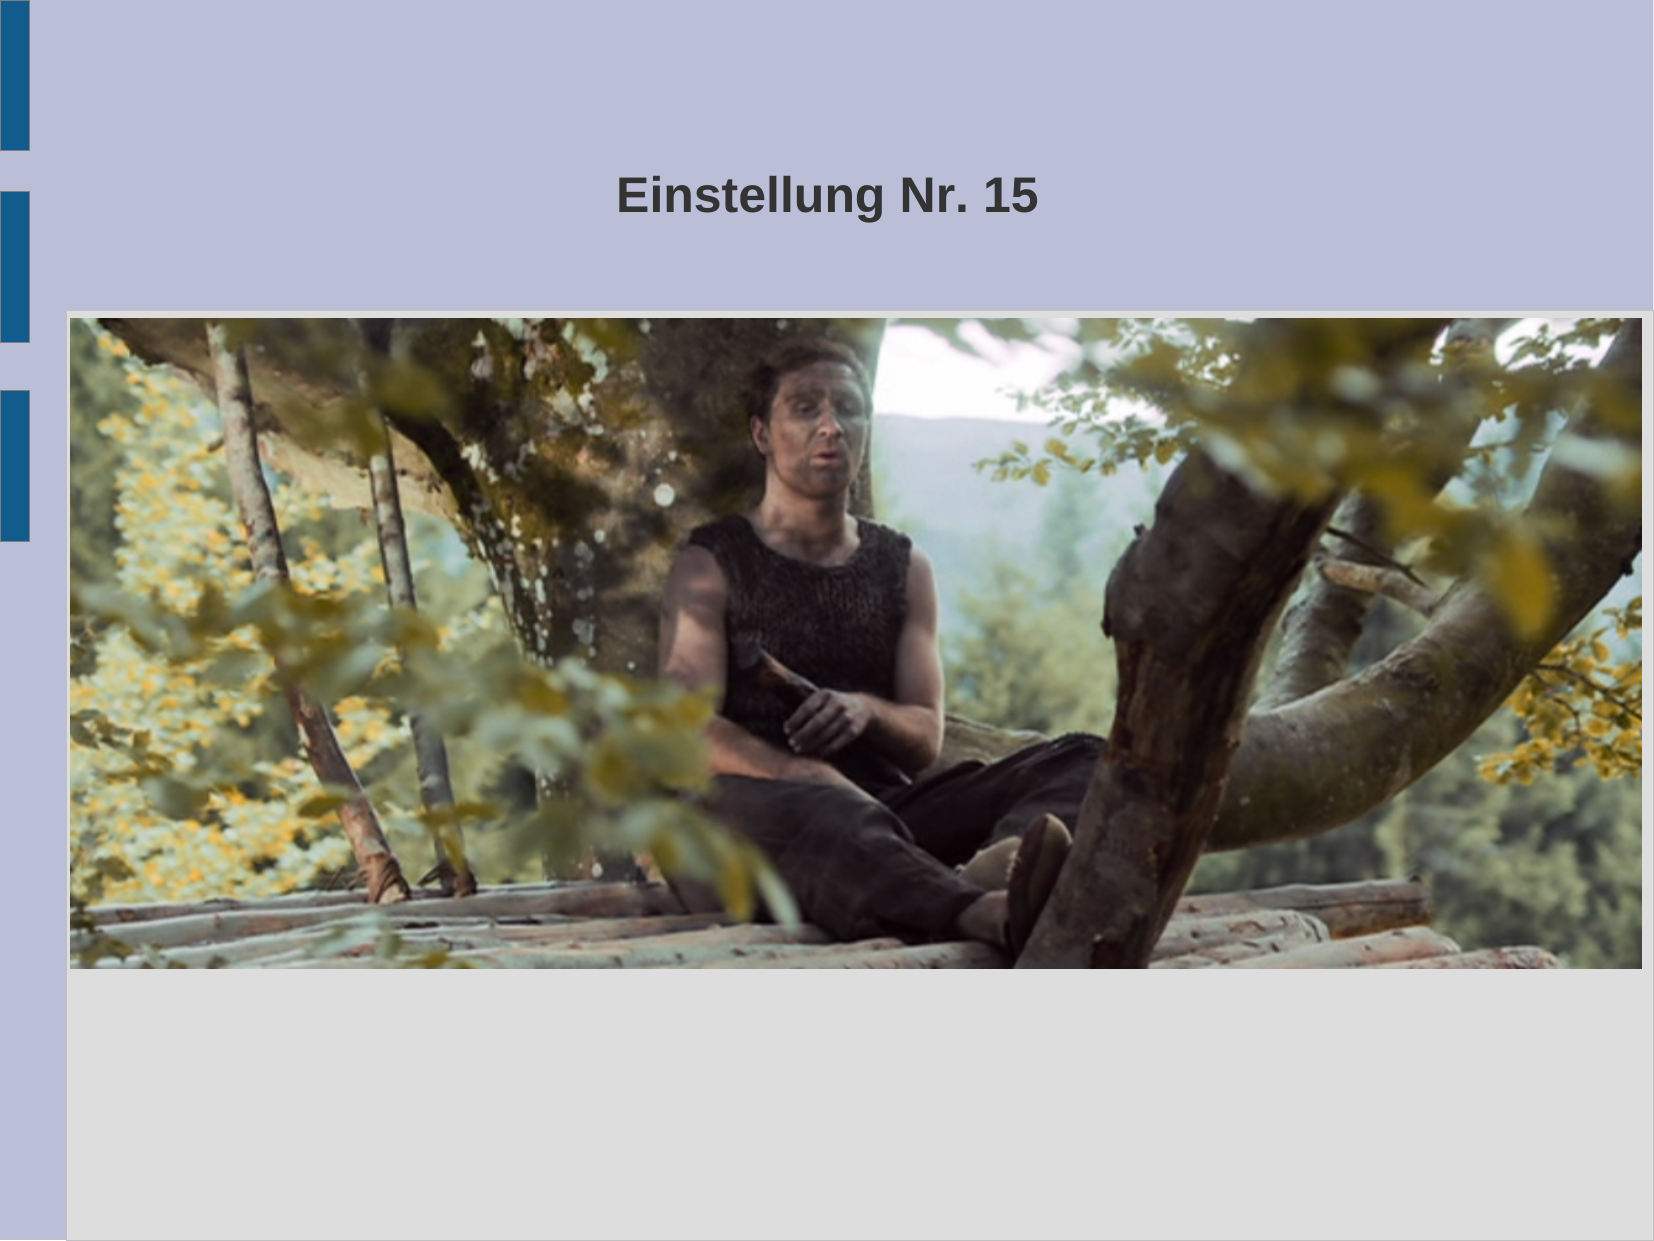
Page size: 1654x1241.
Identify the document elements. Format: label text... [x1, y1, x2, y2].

title Einstellung Nr. 15 [121, 91, 1534, 299]
picture [70, 318, 1642, 969]
